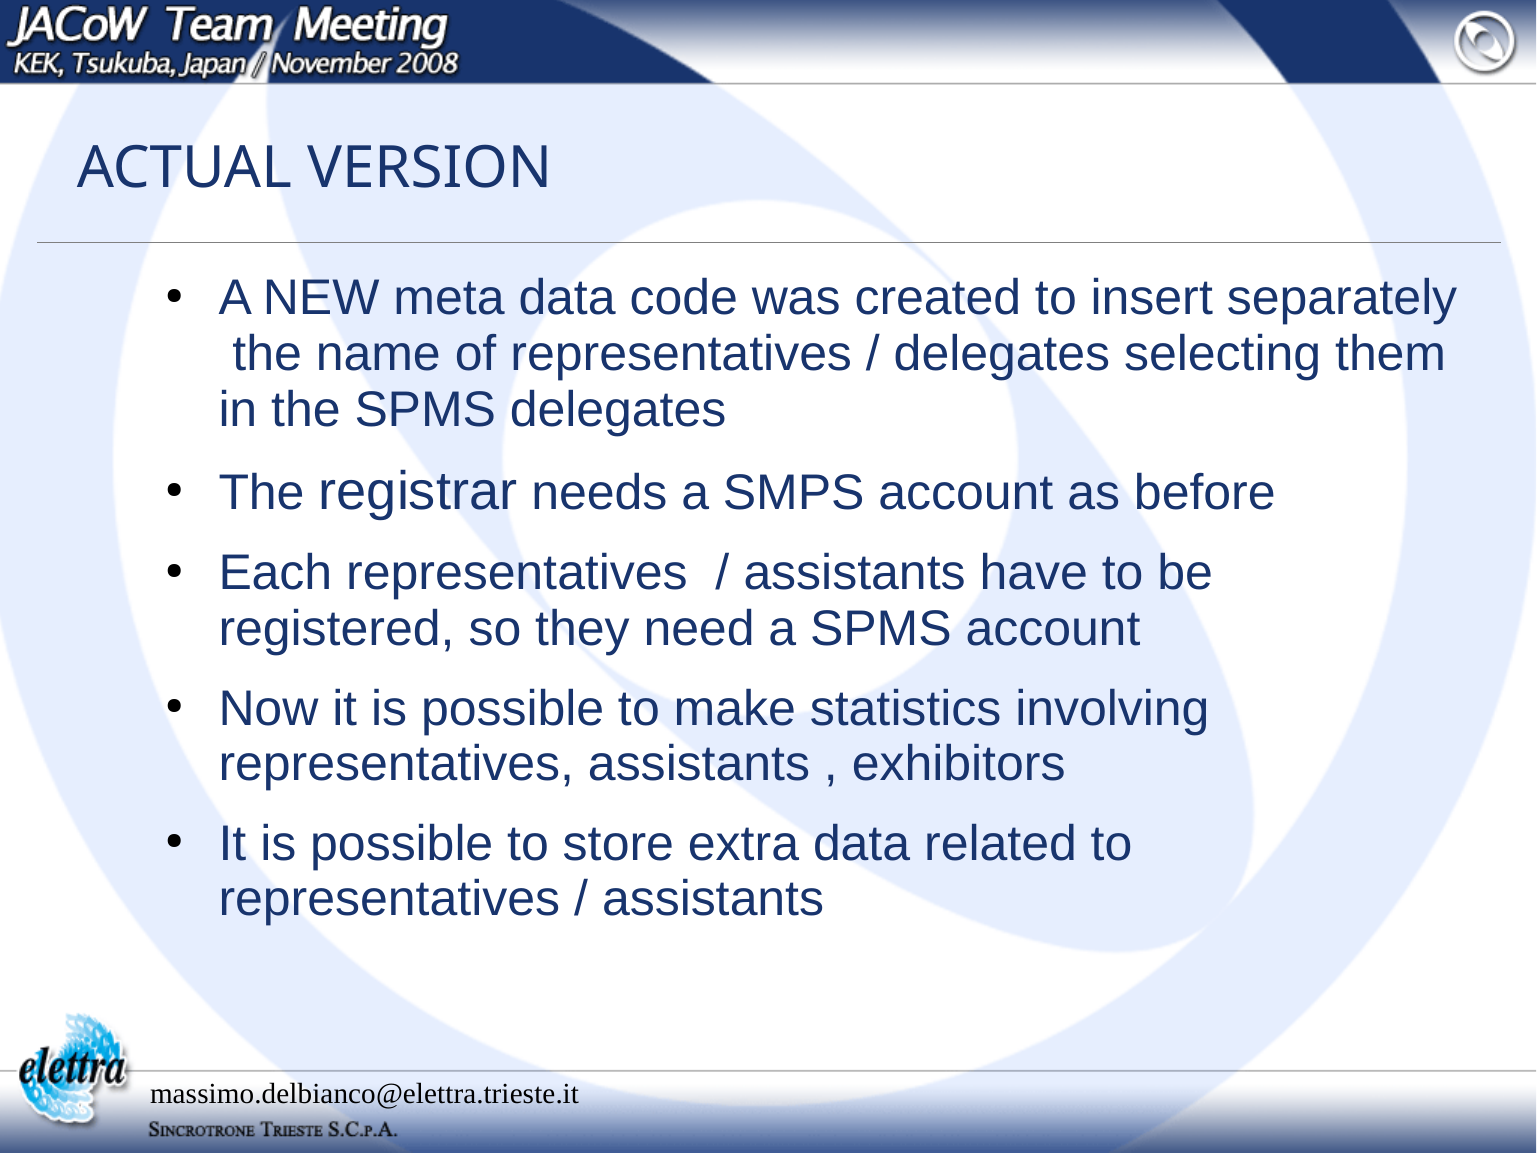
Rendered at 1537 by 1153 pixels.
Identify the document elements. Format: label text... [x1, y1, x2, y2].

title ACTUAL VERSION [76, 109, 1460, 221]
picture [0, 0, 1537, 1153]
list A NEW meta data code was created to insert separately the name of representatives / delegates selecting them in the SPMS delegates The registrar needs a SMPS account as before Each representatives / assistants have to be registered, so they need a SPMS account Now it is possible to make statistics involving representatives, assistants , exhibitors It is possible to store extra data related to representatives / assistants [76, 269, 1460, 1016]
